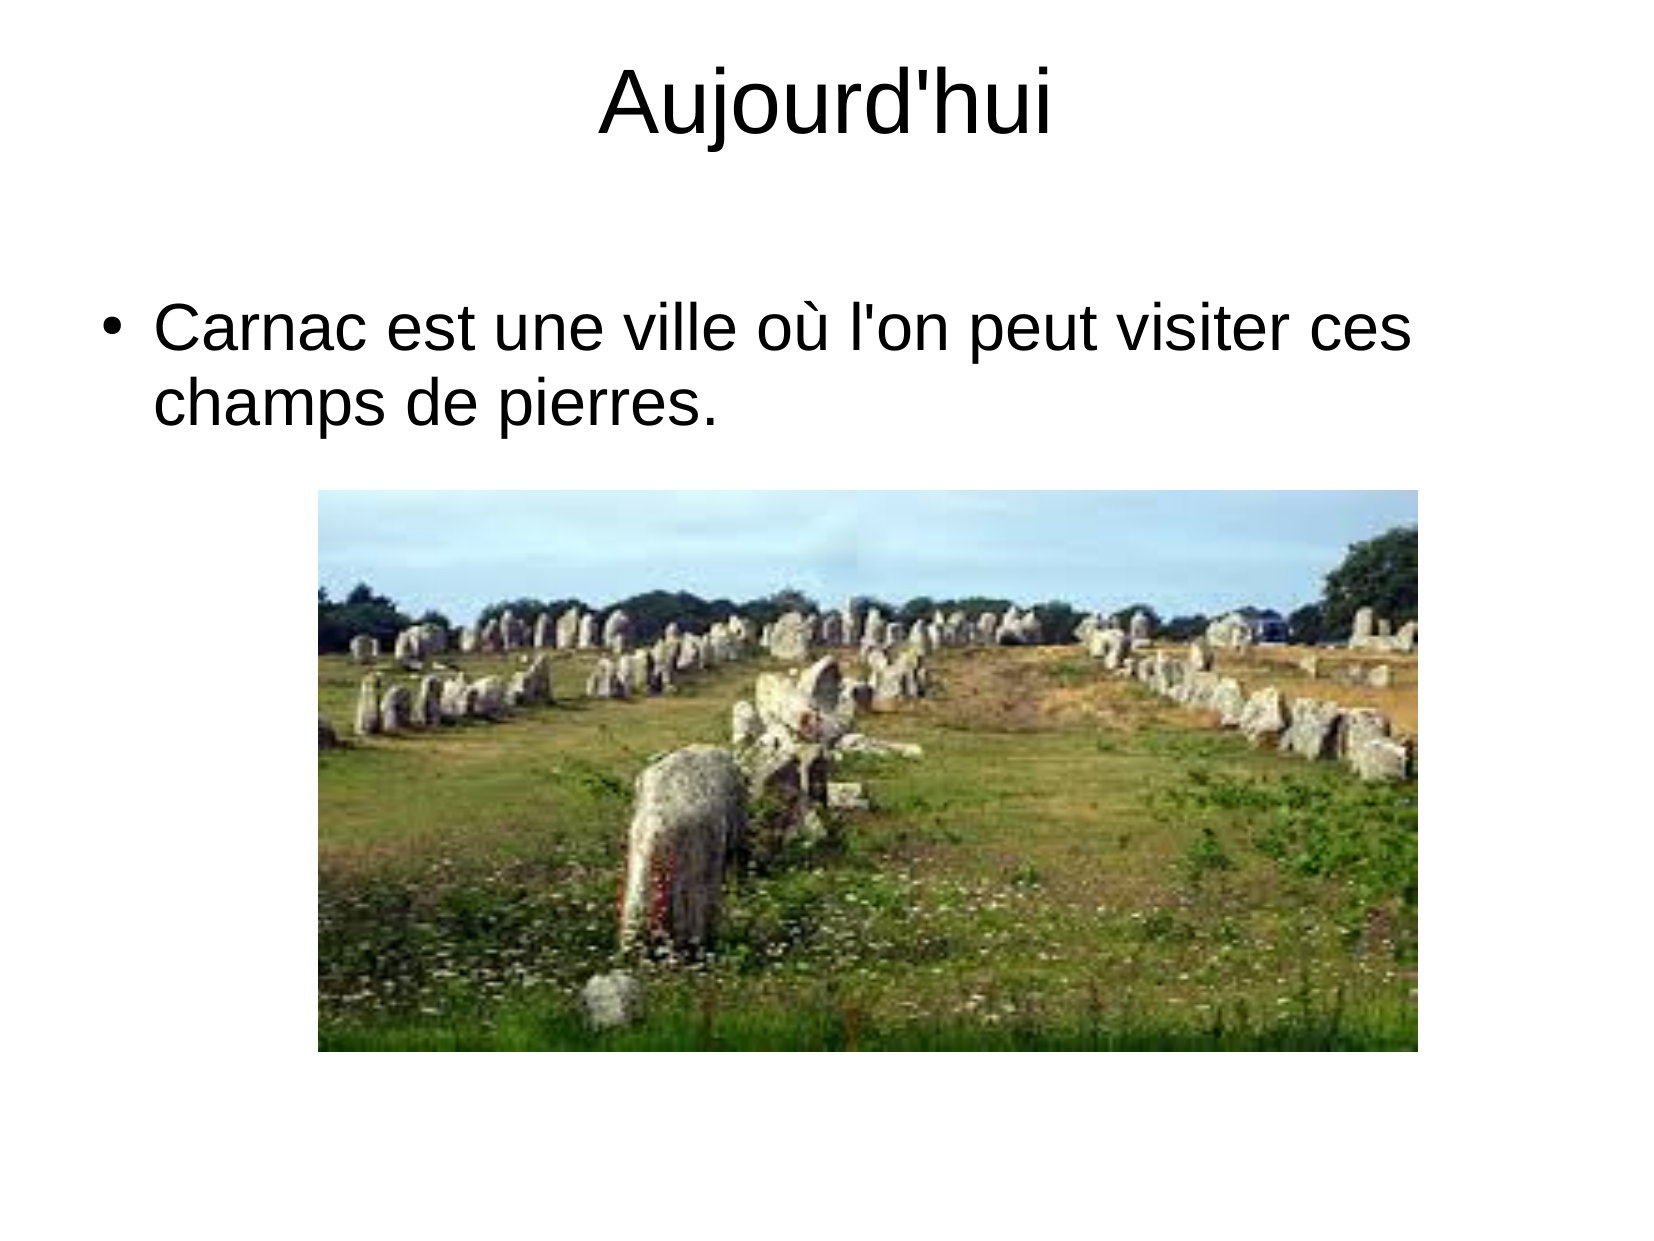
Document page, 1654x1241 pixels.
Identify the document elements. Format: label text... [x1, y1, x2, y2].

title Aujourd'hui [82, 49, 1571, 257]
list Carnac est une ville où l'on peut visiter ces champs de pierres. [82, 290, 1571, 1010]
picture [318, 490, 1418, 1052]
